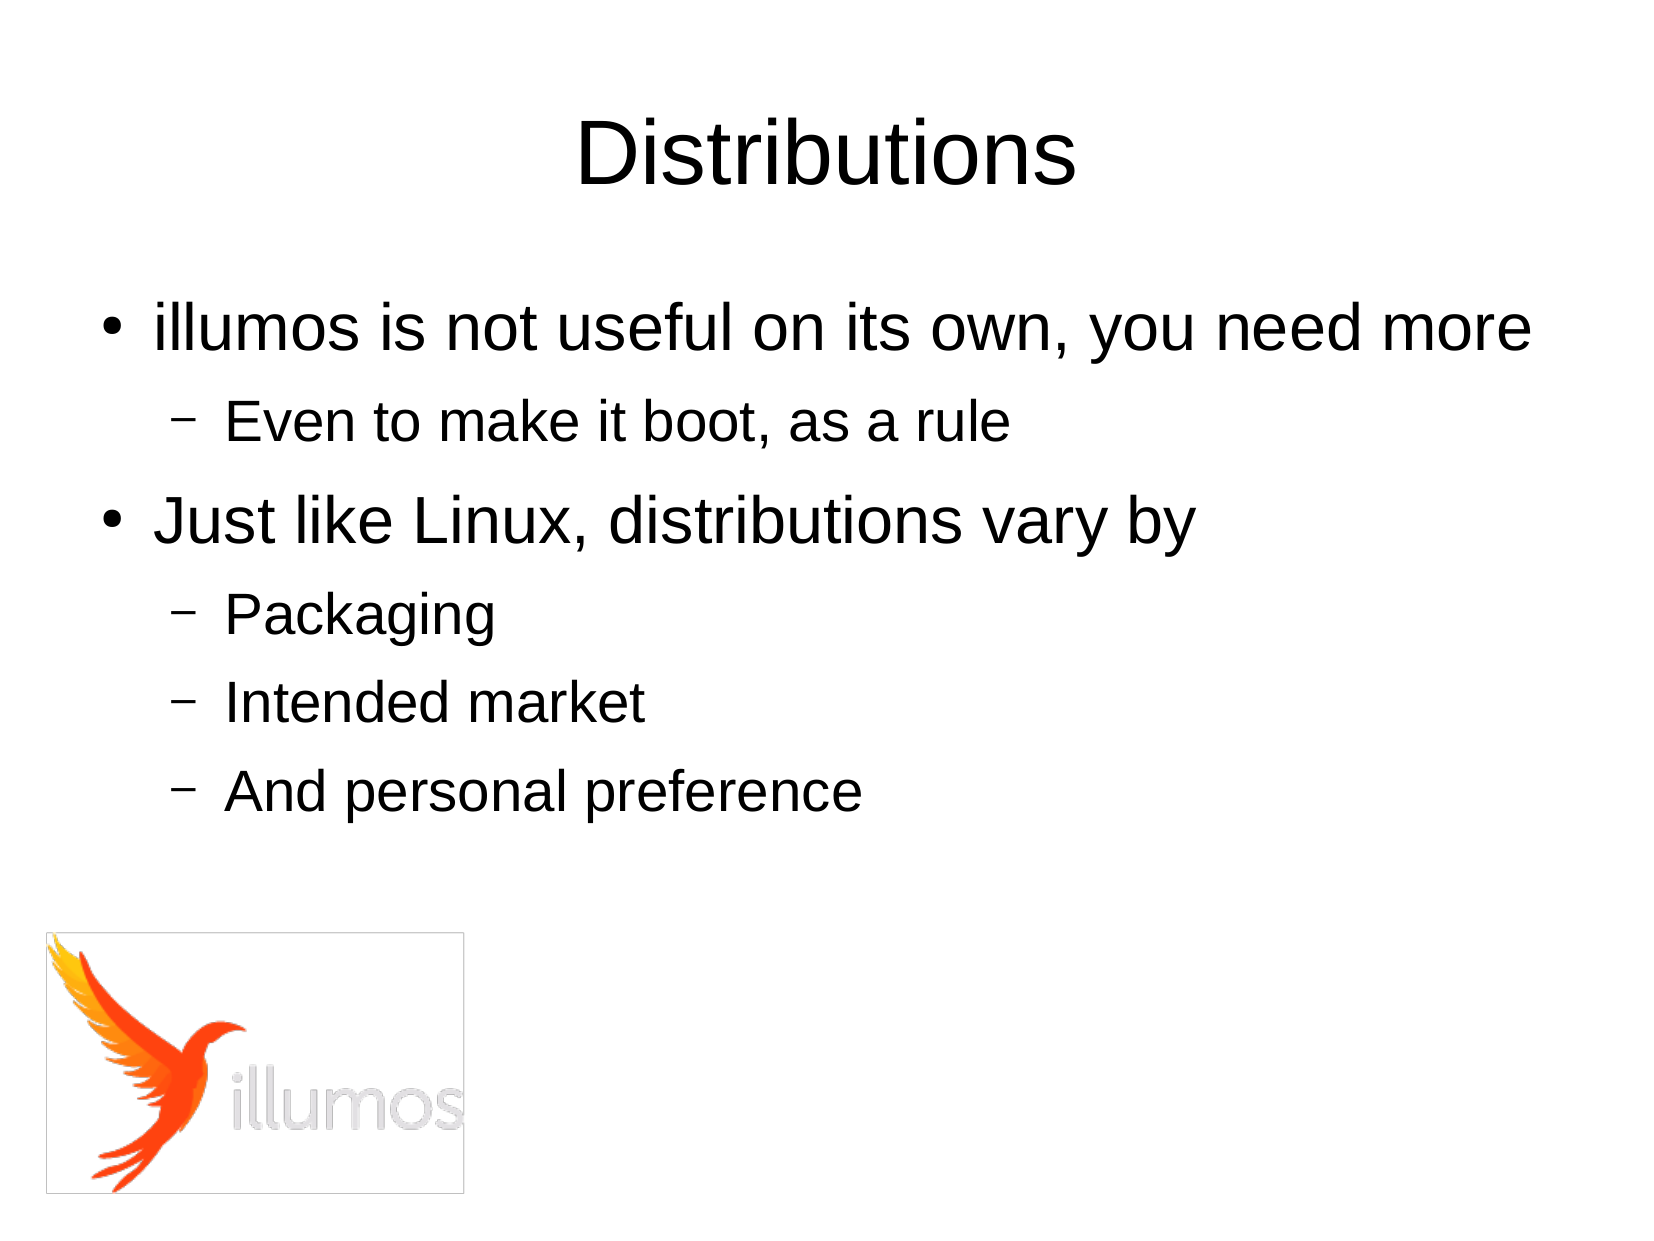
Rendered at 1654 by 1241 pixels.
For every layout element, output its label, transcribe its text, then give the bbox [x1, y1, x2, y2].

title Distributions [82, 49, 1571, 257]
picture [0, 886, 511, 1241]
list illumos is not useful on its own, you need more Even to make it boot, as a rule Just like Linux, distributions vary by Packaging Intended market And personal preference [82, 290, 1571, 1010]
